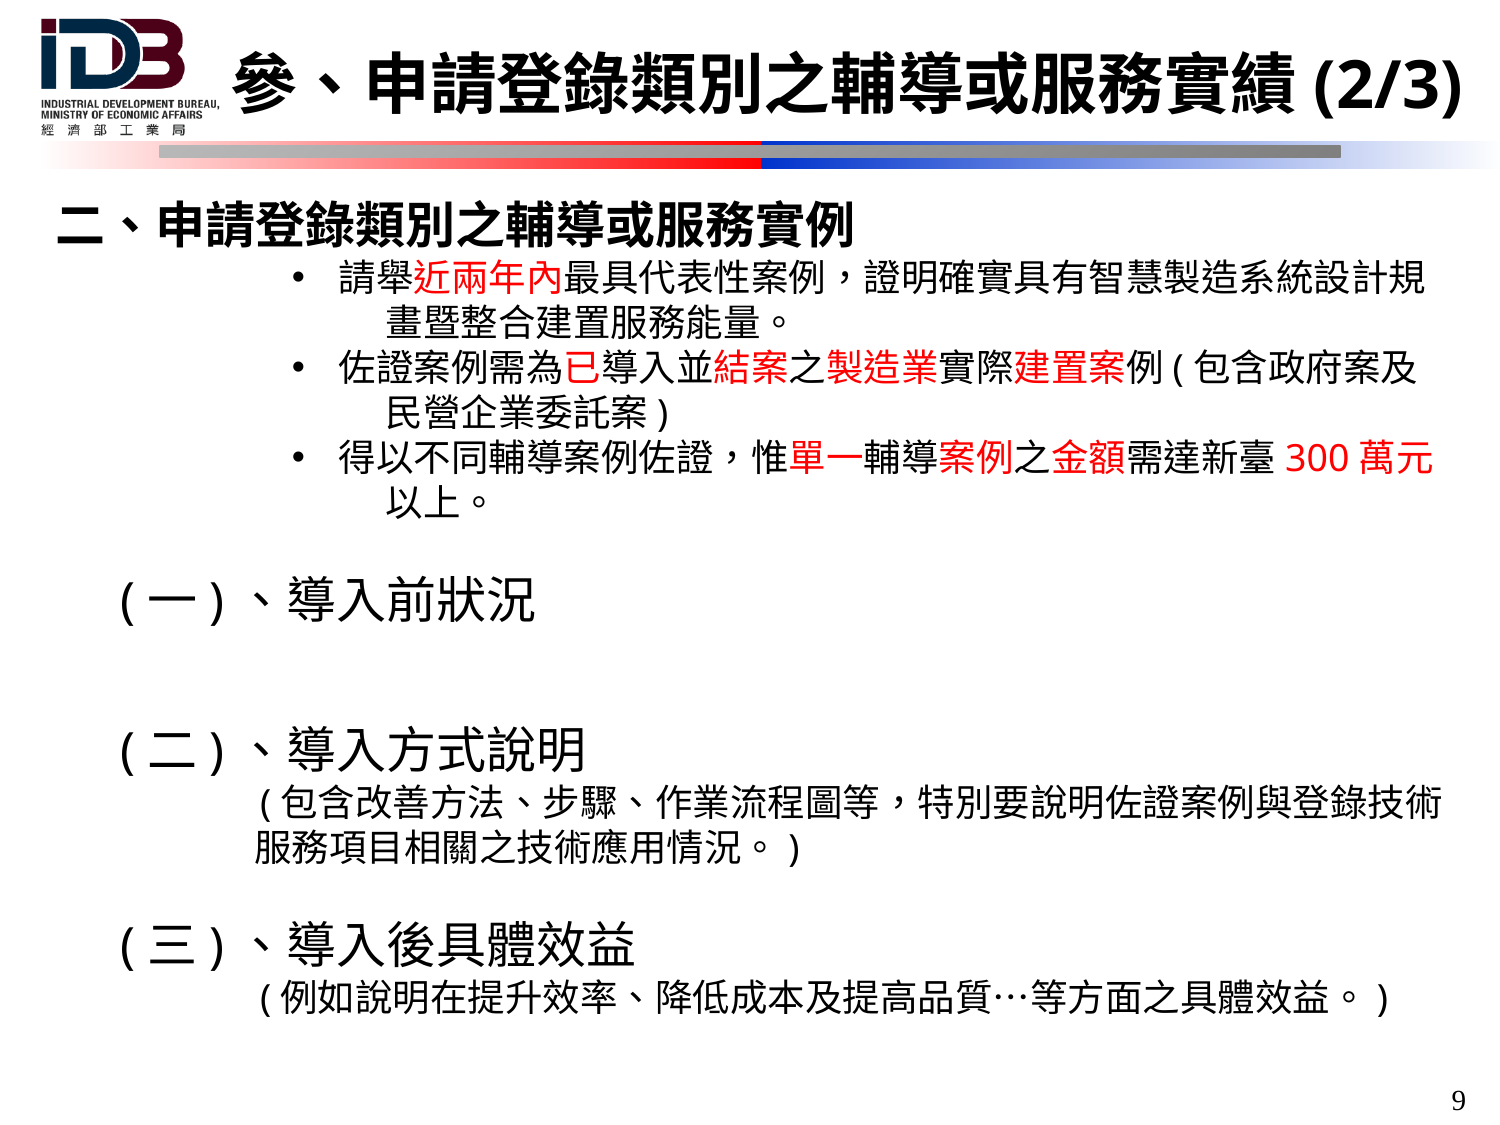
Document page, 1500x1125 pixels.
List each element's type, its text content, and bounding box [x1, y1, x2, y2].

text_box 參、申請登錄類別之輔導或服務實績(2/3) [205, 34, 1488, 131]
text_box [159, 146, 1341, 158]
text_box 二、申請登錄類別之輔導或服務實例 請舉近兩年內最具代表性案例，證明確實具有智慧製造系統設計規畫暨整合建置服務能量。 佐證案例需為已導入並結案之製造業實際建置案例(包含政府案及民營企業委託案) 得以不同輔導案例佐證，惟單一輔導案例之金額需達新臺300萬元以上。 (一)、導入前狀況 (二)、導入方式說明 (包含改善方法、步驟、作業流程圖等，特別要說明佐證案例與登錄技術服務項目相關之技術應用情況。) (三)、導入後具體效益 (例如說明在提升效率、降低成本及提高品質…等方面之具體效益。) [40, 186, 1465, 1098]
